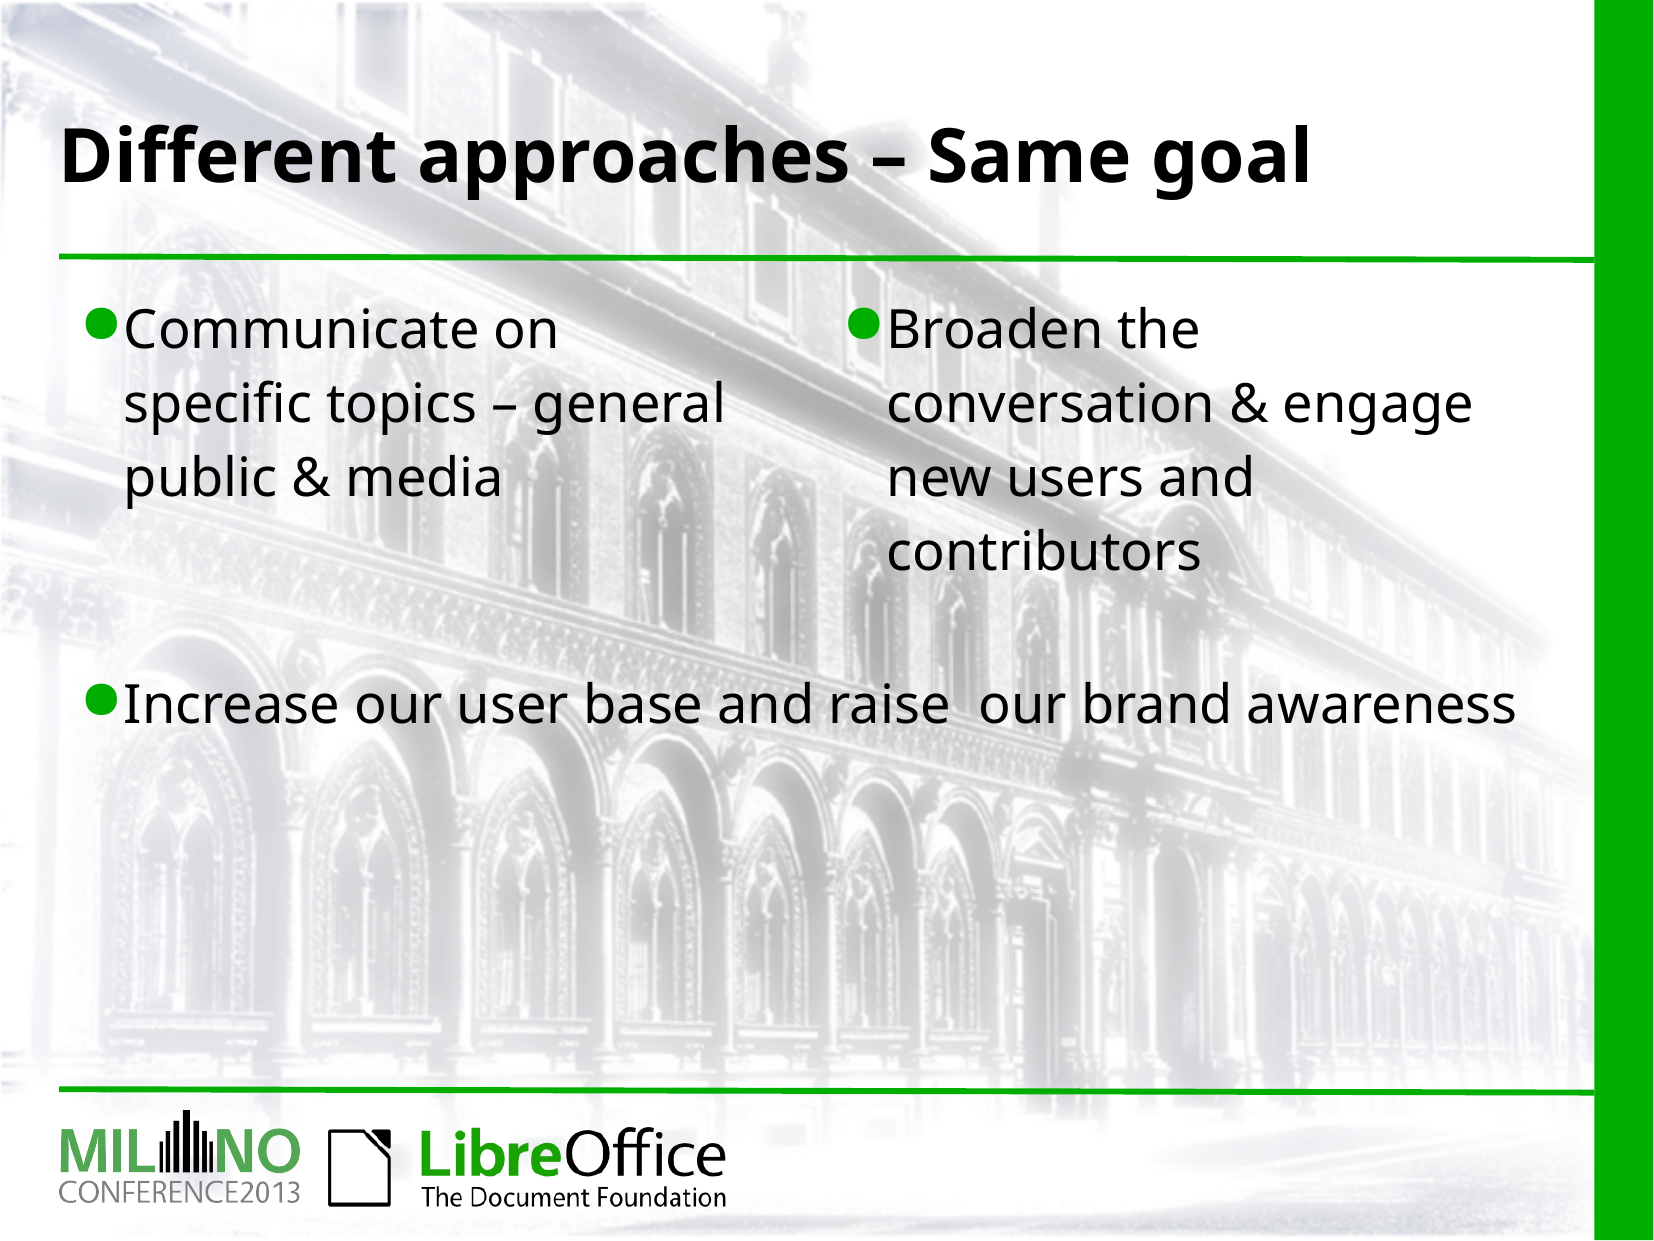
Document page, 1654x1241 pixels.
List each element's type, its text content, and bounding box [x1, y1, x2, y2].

list Increase our user base and raise our brand awareness [35, 665, 1524, 1009]
title Different approaches – Same goal [59, 49, 1548, 257]
picture [0, 1, 1594, 1241]
list Broaden the conversation & engage new users and contributors [797, 290, 1525, 634]
list Communicate on specific topics – general public & media [35, 290, 762, 634]
